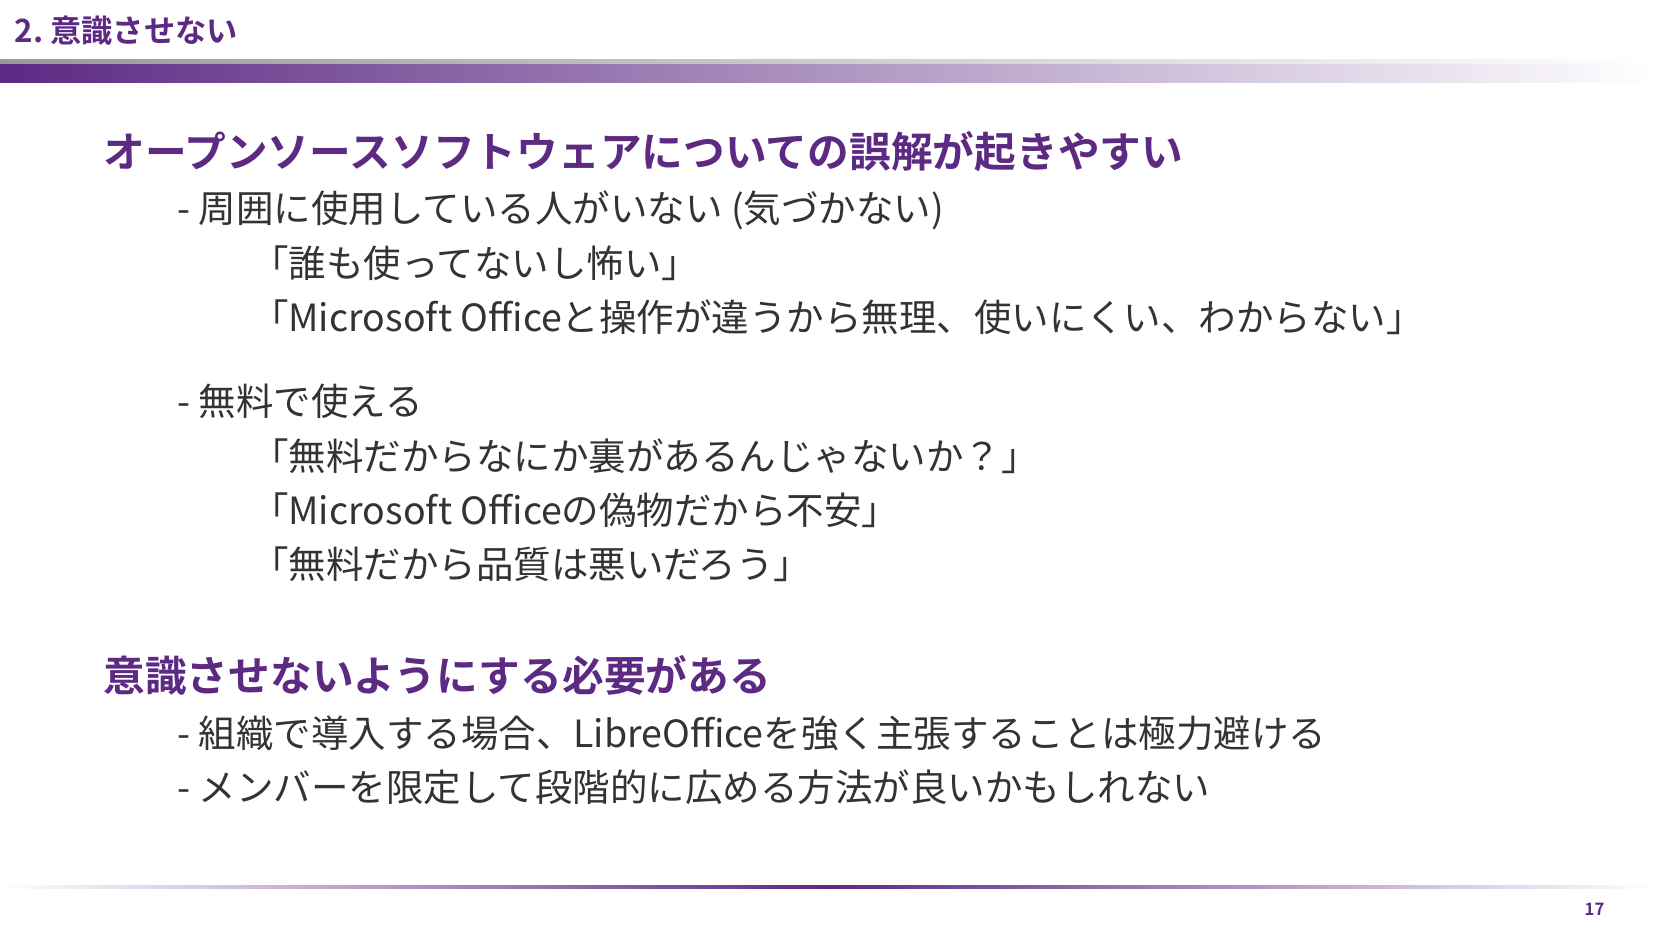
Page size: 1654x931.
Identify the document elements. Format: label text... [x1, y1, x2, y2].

text_box [0, 59, 1654, 83]
text_box オープンソースソフトウェアについての誤解が起きやすい - 周囲に使用している人がいない (気づかない) 「誰も使ってないし怖い」 「Microsoft Officeと操作が違うから無理、使いにくい、わからない」 - 無料で使える 「無料だからなにか裏があるんじゃないか？」 「Microsoft Officeの偽物だから不安」 「無料だから品質は悪いだろう」 意識させないようにする必要がある - 組織で導入する場合、LibreOfficeを強く主張することは極力避ける - メンバーを限定して段階的に広める方法が良いかもしれない [88, 111, 1565, 820]
text_box <番号> [1535, 888, 1654, 928]
text_box [0, 885, 1654, 889]
text_box 2. 意識させない [0, 0, 1376, 59]
